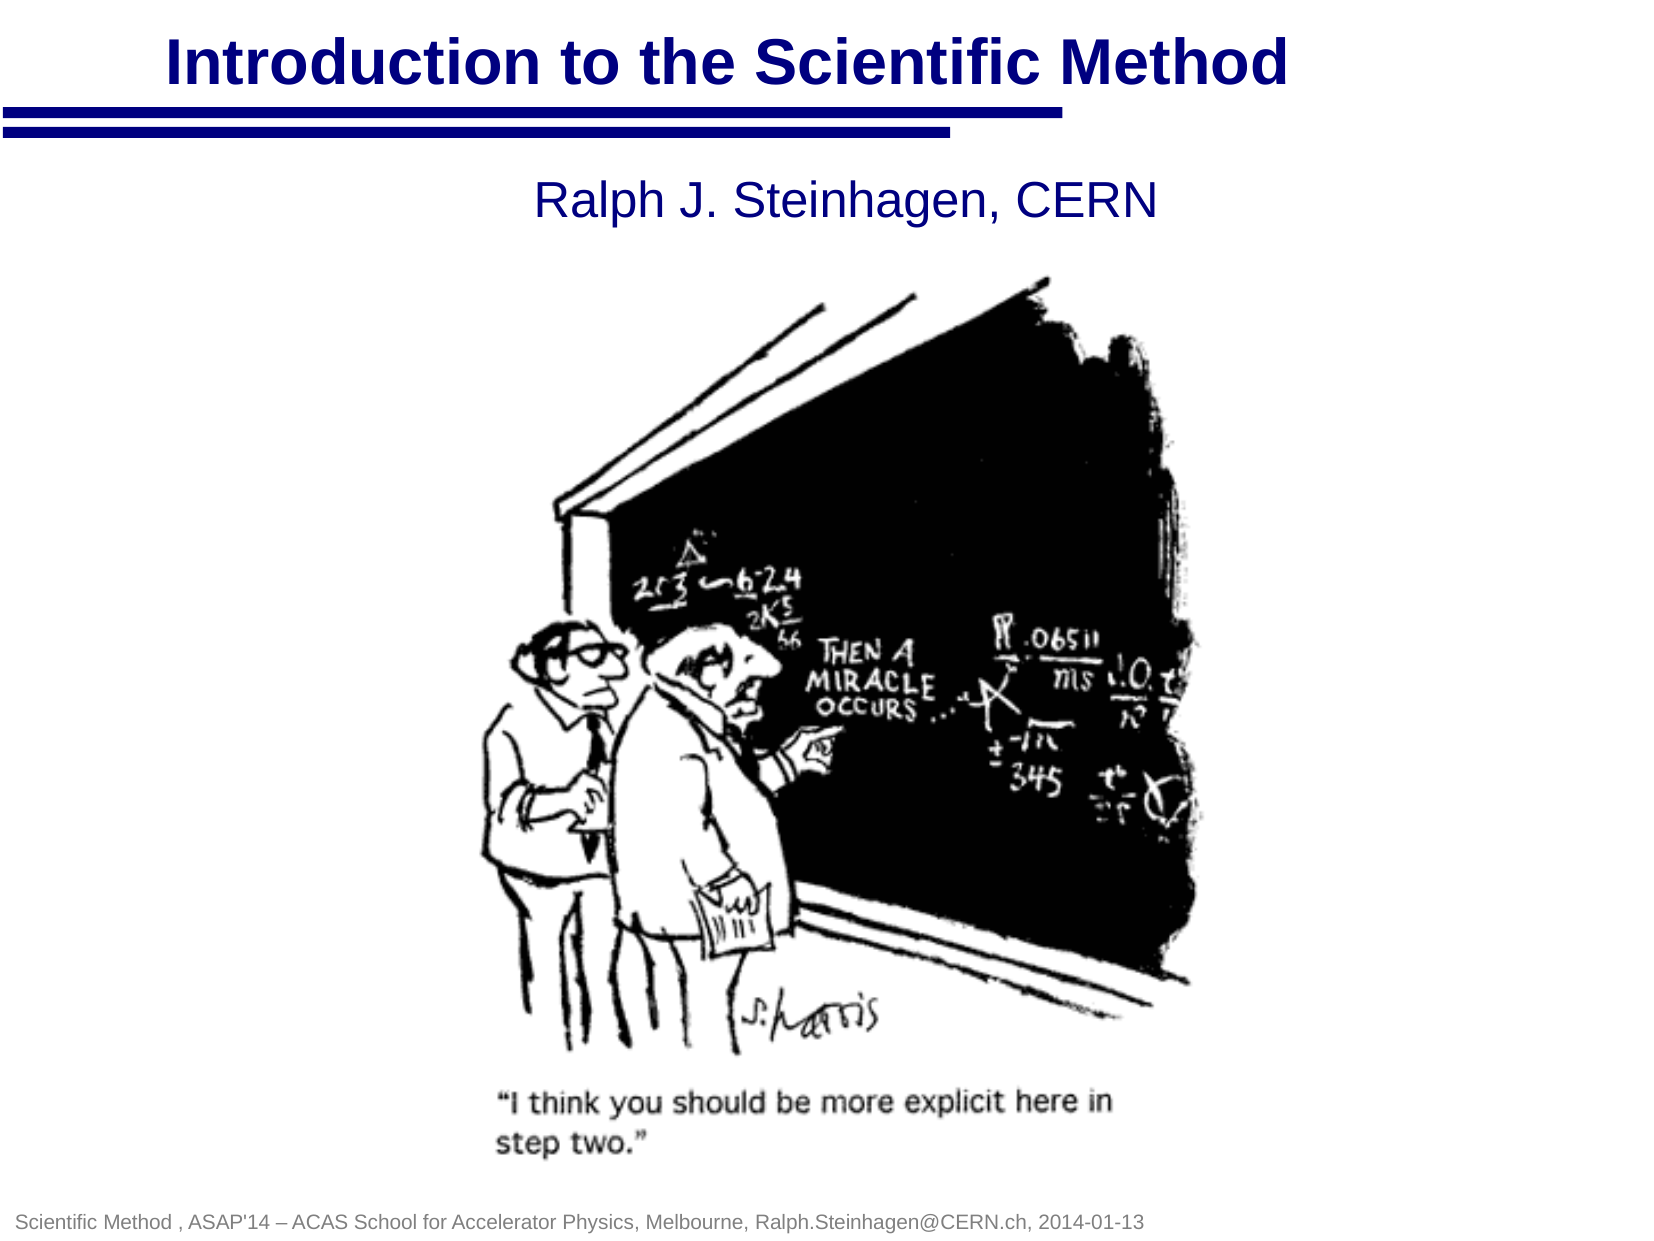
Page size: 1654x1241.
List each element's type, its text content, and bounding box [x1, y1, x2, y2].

list Ralph J. Steinhagen, CERN [65, 171, 1628, 1205]
picture [437, 271, 1234, 1167]
title Introduction to the Scientific Method [165, 0, 1323, 124]
